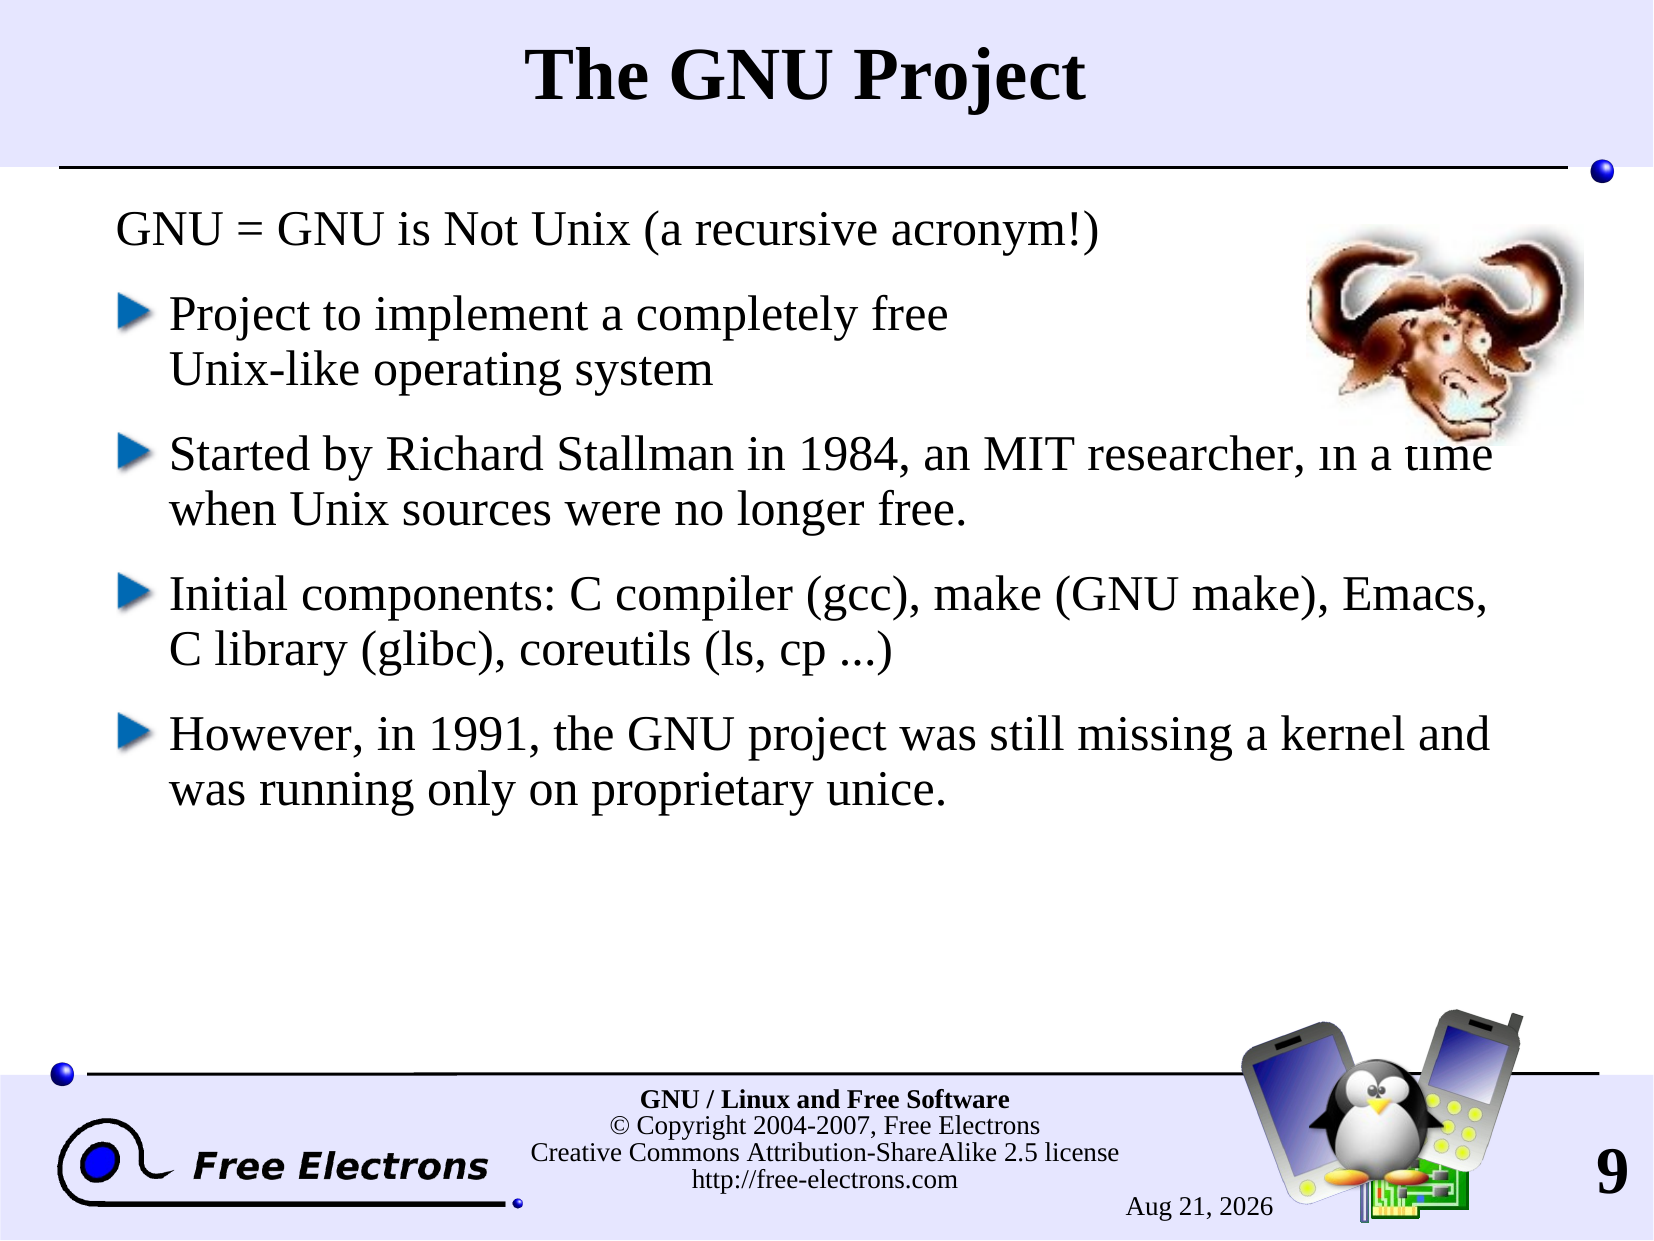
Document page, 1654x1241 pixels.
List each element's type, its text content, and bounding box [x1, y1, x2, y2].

picture [1225, 1005, 1538, 1241]
picture [1306, 224, 1584, 446]
title The GNU Project [60, 12, 1551, 138]
list GNU = GNU is Not Unix (a recursive acronym!) Project to implement a completely free Unix-like operating system Started by Richard Stallman in 1984, an MIT researcher, in a time when Unix sources were no longer free. Initial components: C compiler (gcc), make (GNU make), Emacs, C library (glibc), coreutils (ls, cp ...) However, in 1991, the GNU project was still missing a kernel and was running only on proprietary unice. [97, 201, 1510, 1051]
picture [50, 1107, 527, 1216]
